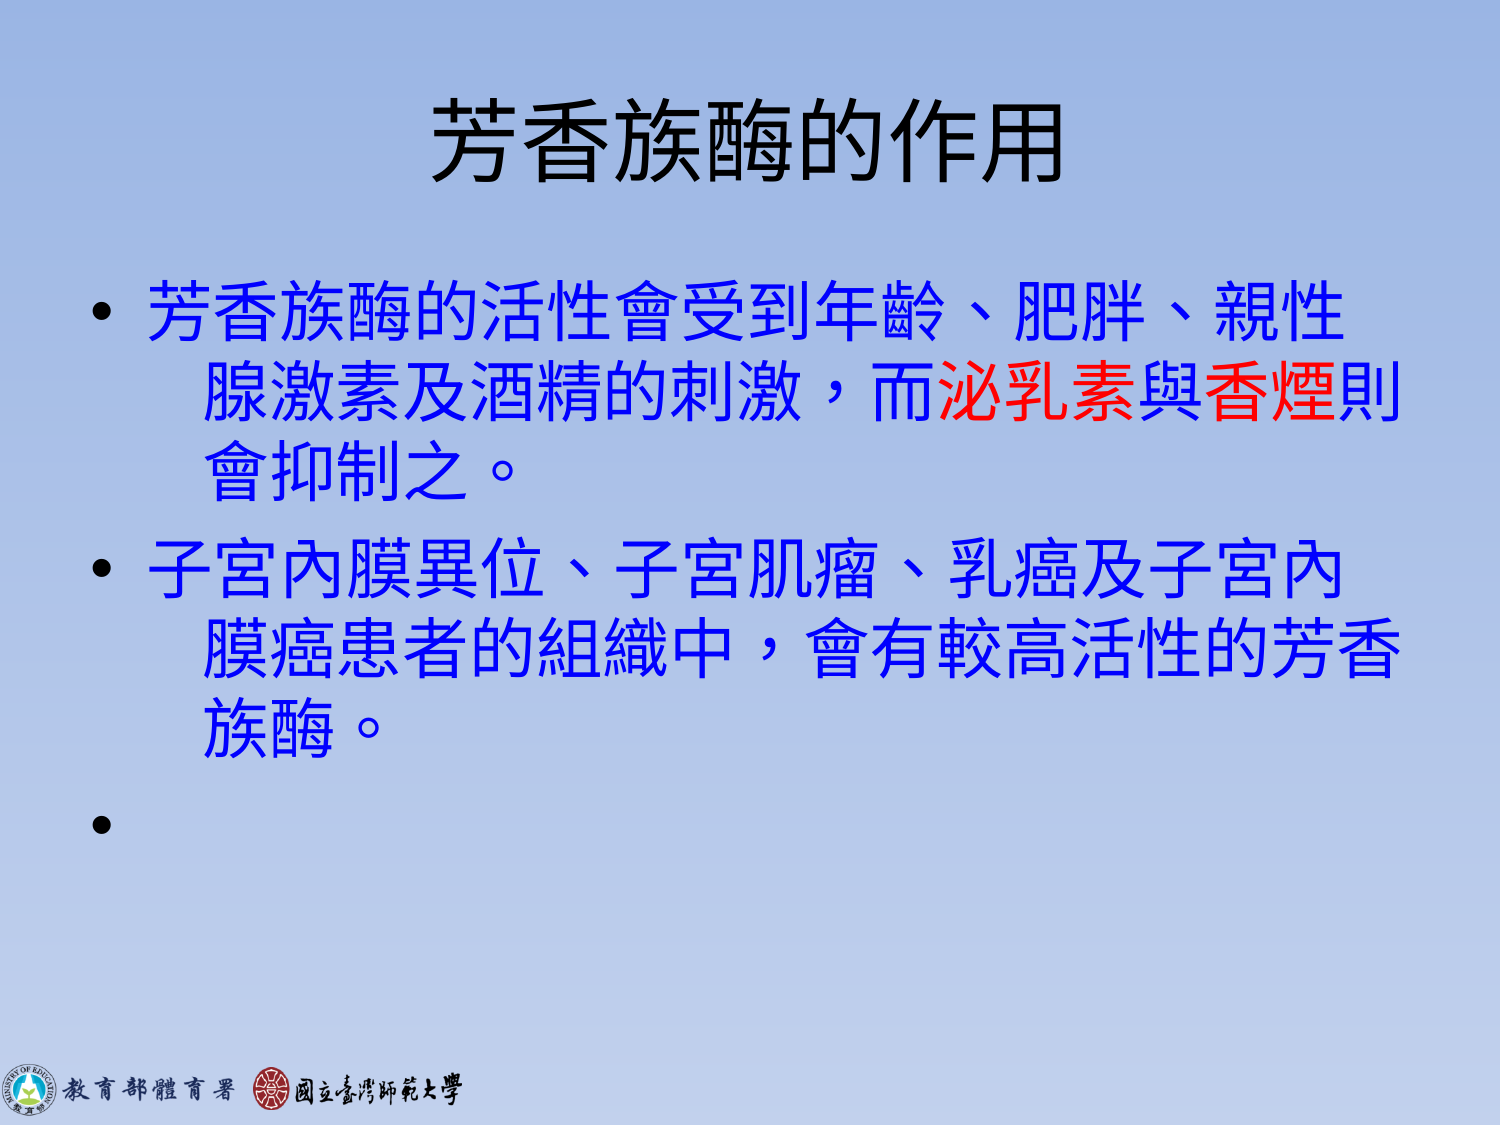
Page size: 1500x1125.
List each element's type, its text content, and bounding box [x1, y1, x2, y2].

list 芳香族酶的活性會受到年齡、肥胖、親性腺激素及酒精的刺激，而泌乳素與香煙則會抑制之。 子宮內膜異位、子宮肌瘤、乳癌及子宮內膜癌患者的組織中，會有較高活性的芳香族酶。 [75, 262, 1426, 1005]
title 芳香族酶的作用 [75, 45, 1426, 233]
